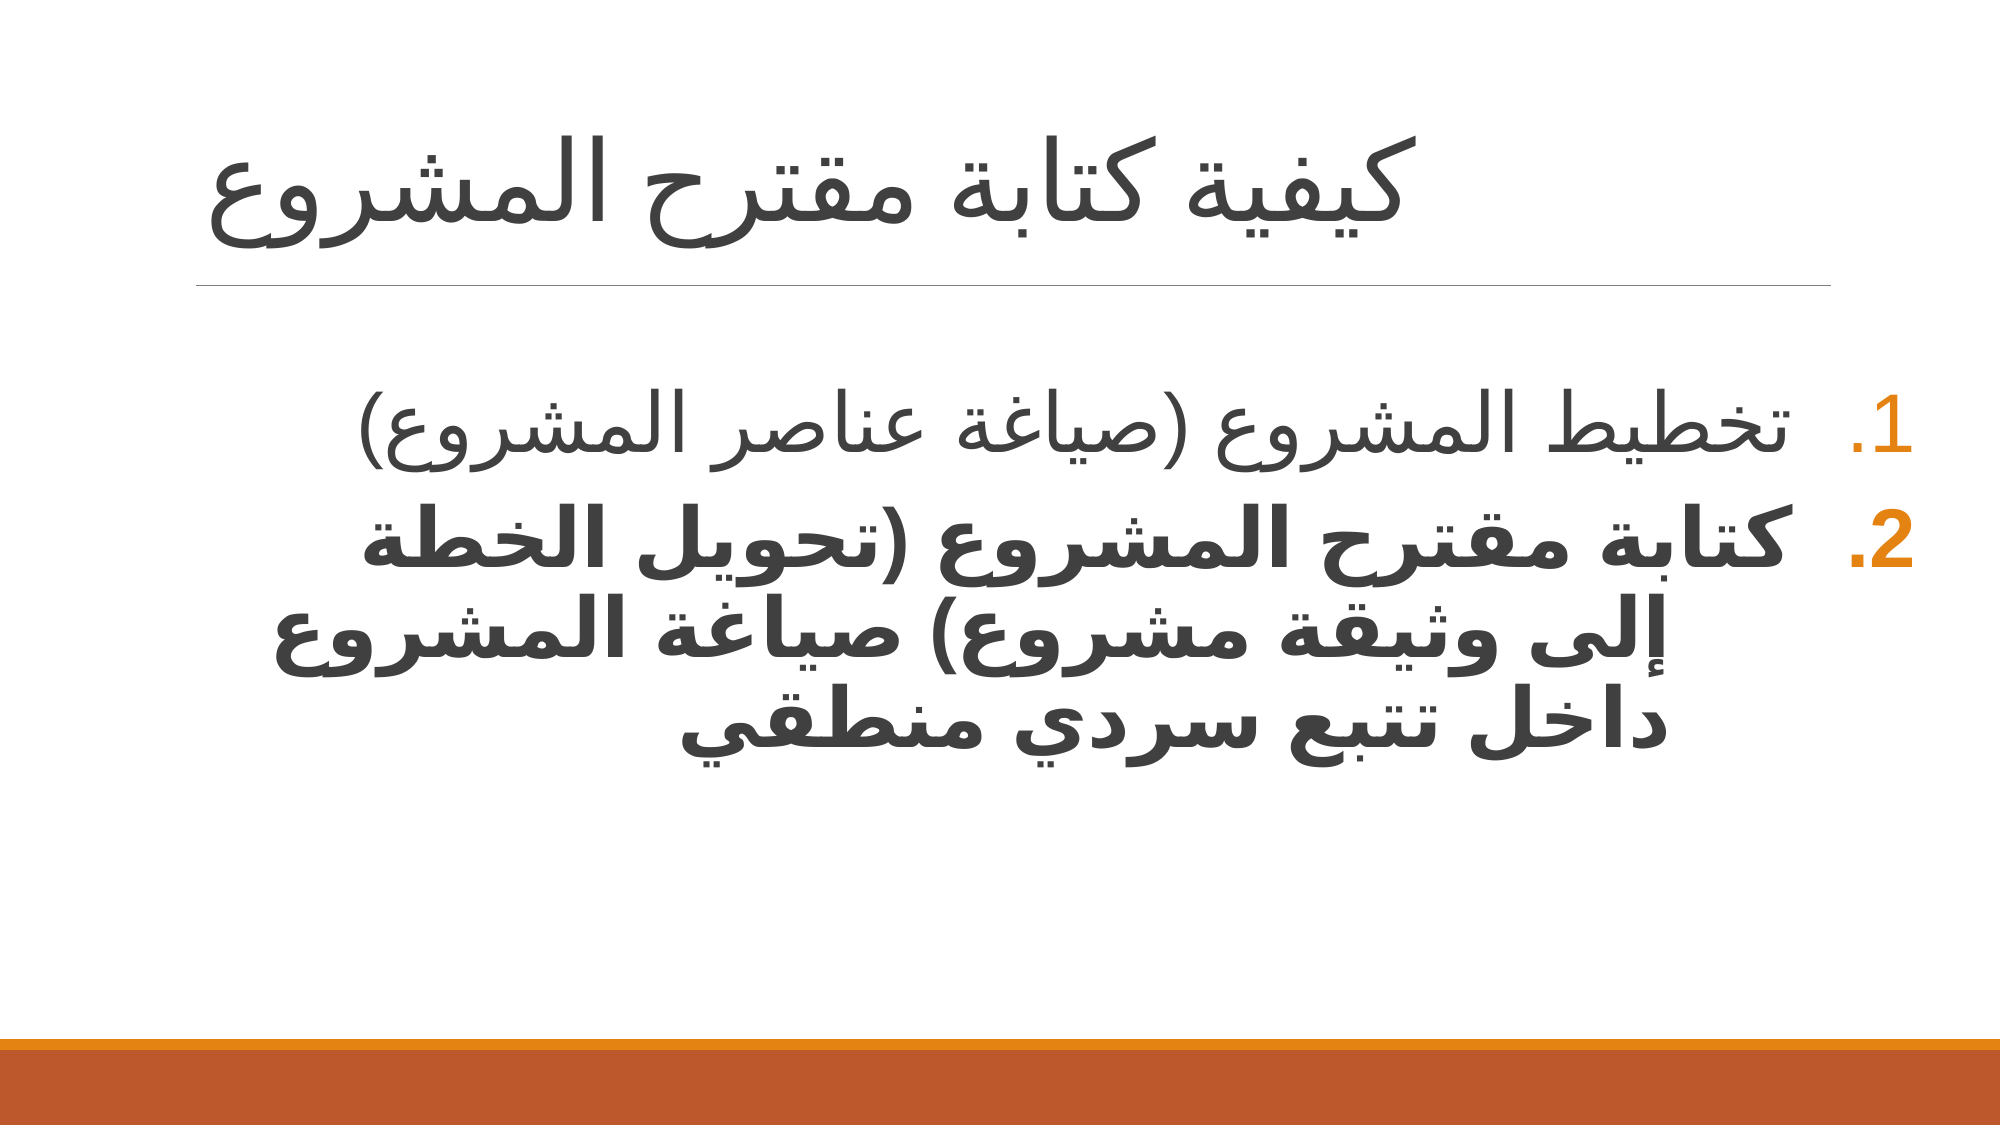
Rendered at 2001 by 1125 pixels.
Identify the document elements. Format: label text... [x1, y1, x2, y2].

title كيفية كتابة مقترح المشروع [190, 34, 1916, 252]
list تخطيط المشروع (صياغة عناصر المشروع) كتابة مقترح المشروع (تحويل الخطة إلى وثيقة مشروع) صياغة المشروع داخل تتبع سردي منطقي [234, 373, 1916, 955]
